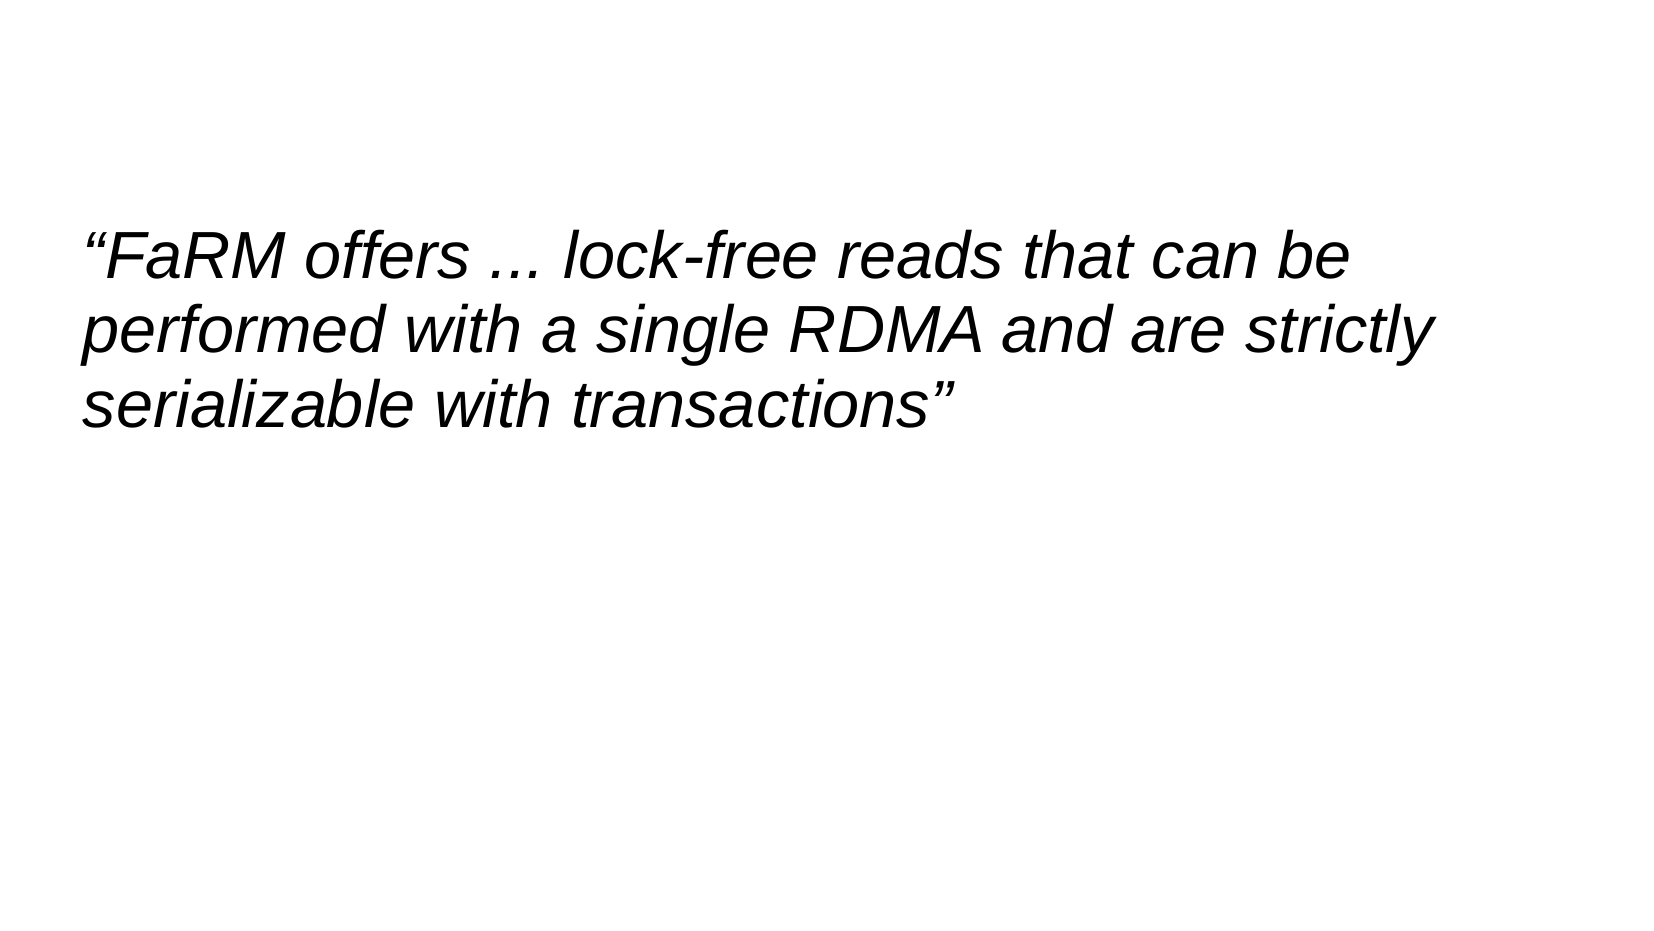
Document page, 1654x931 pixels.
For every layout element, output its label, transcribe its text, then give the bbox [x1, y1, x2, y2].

list “FaRM offers ... lock-free reads that can be performed with a single RDMA and are strictly serializable with transactions” [82, 217, 1571, 758]
